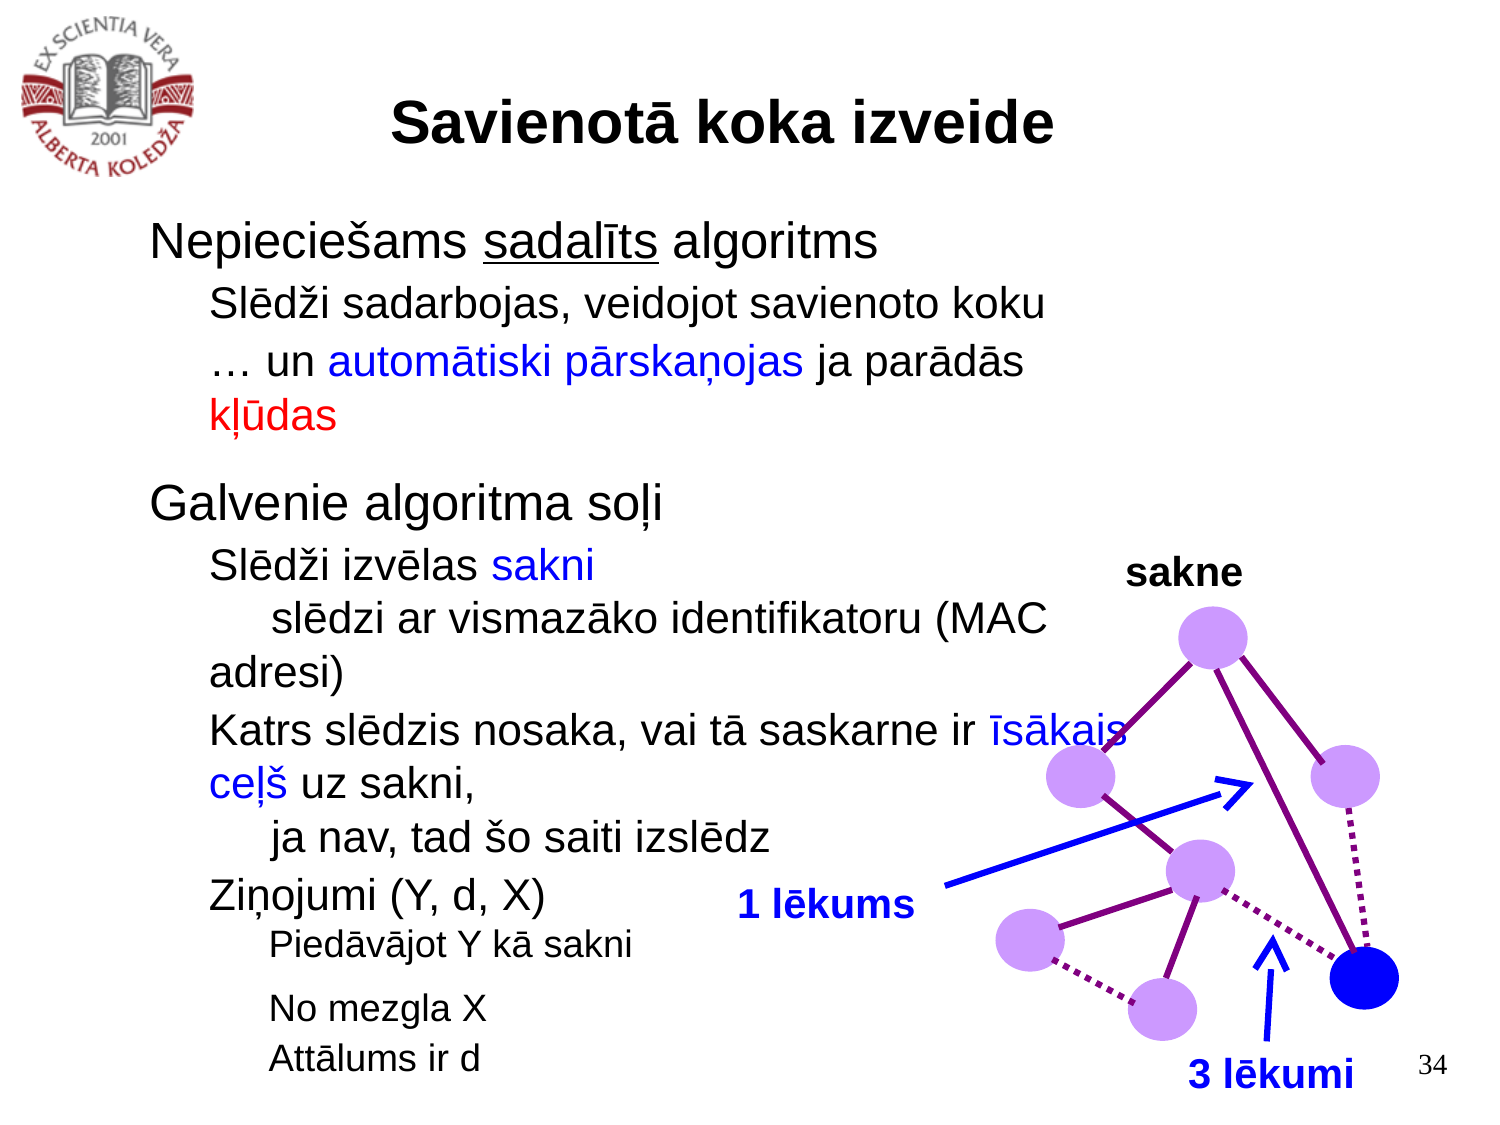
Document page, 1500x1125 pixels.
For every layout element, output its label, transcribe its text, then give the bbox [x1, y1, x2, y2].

text_box [1329, 946, 1399, 1010]
text_box [995, 908, 1065, 972]
text_box <skaitlis> [1312, 1037, 1463, 1101]
text_box [1046, 744, 1116, 809]
text_box sakne [1147, 537, 1259, 603]
text_box 1 lēkums [731, 869, 931, 935]
list Nepieciešams sadalīts algoritms Slēdži sadarbojas, veidojot savienoto koku … un automātiski pārskaņojas ja parādās kļūdas Galvenie algoritma soļi Slēdži izvēlas sakni slēdzi ar vismazāko identifikatoru (MAC adresi) Katrs slēdzis nosaka, vai tā saskarne ir īsākais ceļš uz sakni, ja nav, tad šo saiti izslēdz Ziņojumi (Y, d, X) Piedāvājot Y kā sakni No mezgla X Attālums ir d [74, 200, 1152, 1093]
text_box [1310, 744, 1380, 809]
title Savienotā koka izveide [50, 62, 1374, 175]
picture [21, 16, 194, 177]
text_box [1178, 606, 1248, 670]
text_box [1127, 978, 1198, 1039]
text_box 3 lēkumi [1144, 1039, 1399, 1105]
text_box [1165, 839, 1236, 903]
